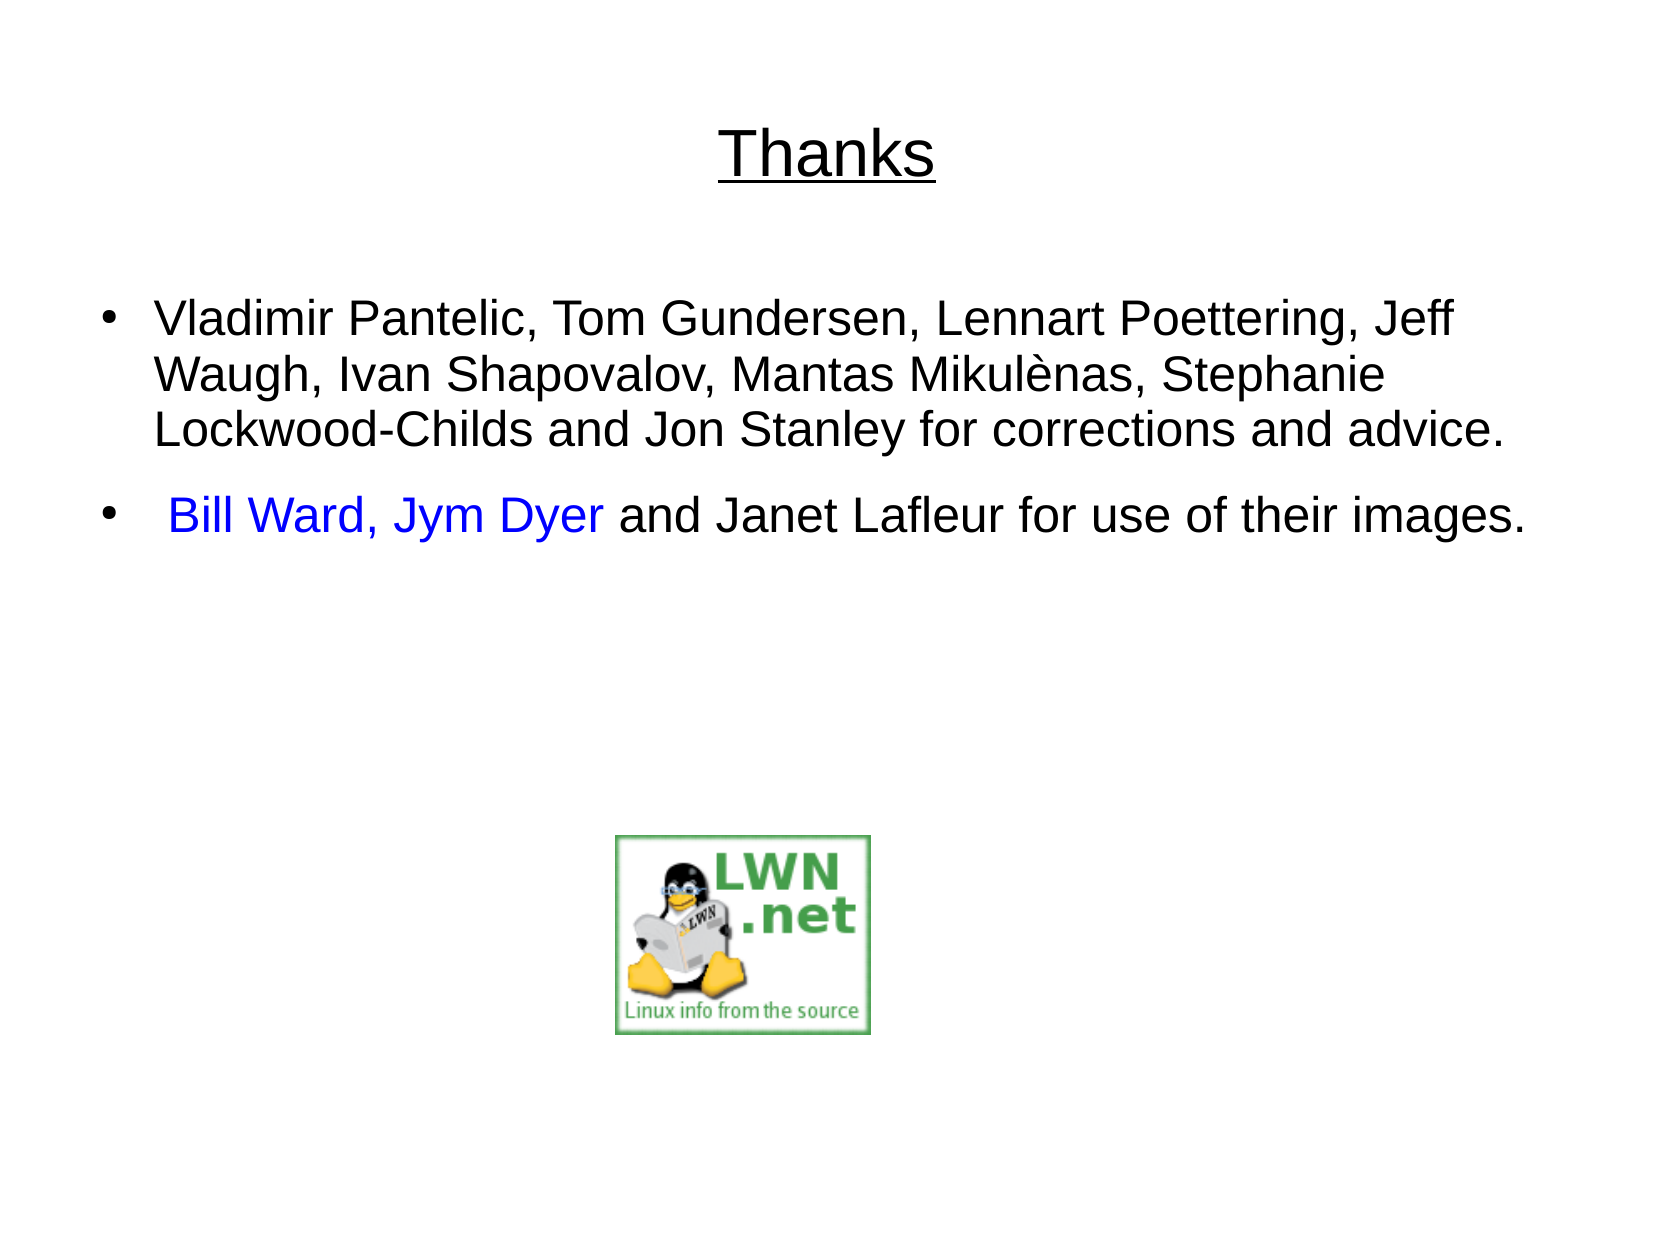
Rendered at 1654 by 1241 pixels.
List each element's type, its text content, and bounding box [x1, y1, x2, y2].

list Vladimir Pantelic, Tom Gundersen, Lennart Poettering, Jeff Waugh, Ivan Shapovalov, Mantas Mikulènas, Stephanie Lockwood-Childs and Jon Stanley for corrections and advice. Bill Ward, Jym Dyer and Janet Lafleur for use of their images. [82, 290, 1571, 1010]
picture [615, 835, 871, 1036]
title Thanks [82, 49, 1571, 257]
